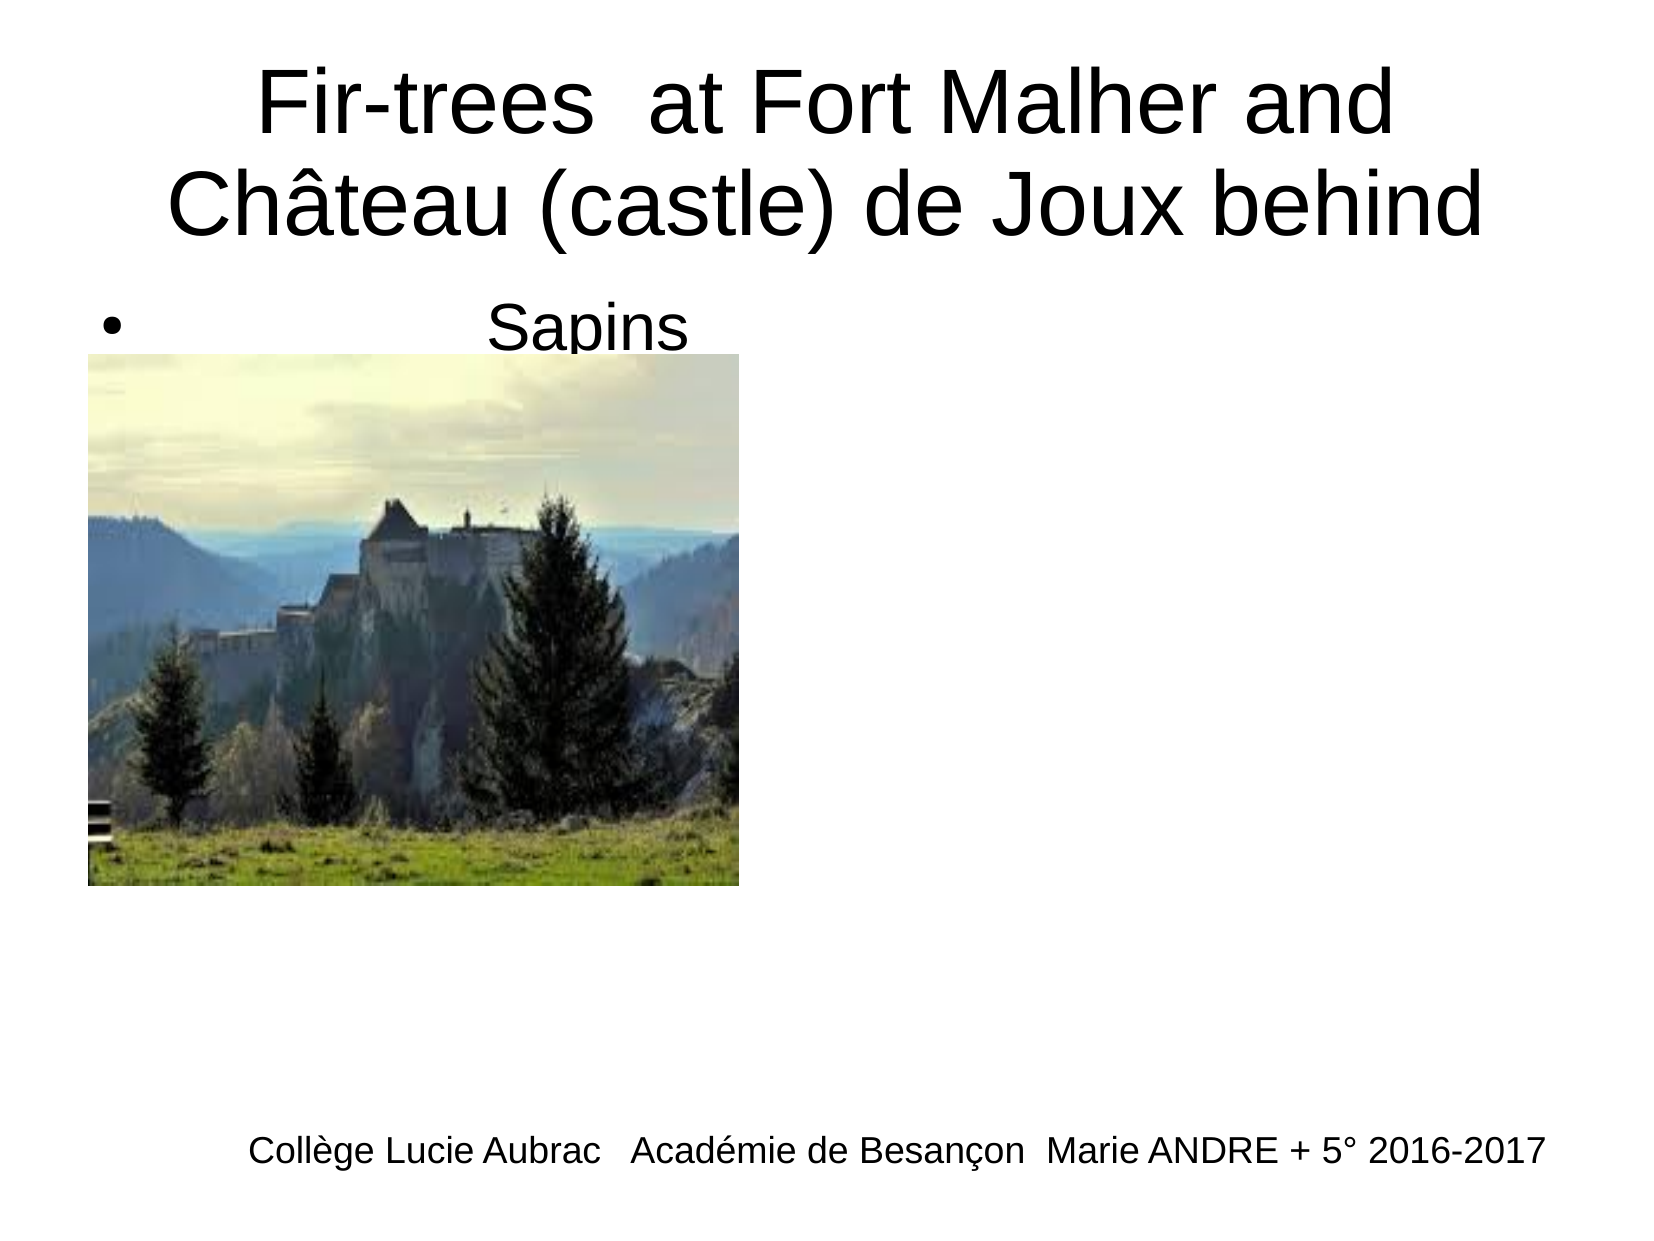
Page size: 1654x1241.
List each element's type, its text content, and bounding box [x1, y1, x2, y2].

title Fir-trees at Fort Malher and Château (castle) de Joux behind [82, 49, 1571, 257]
text_box Collège Lucie Aubrac Académie de Besançon Marie ANDRE + 5° 2016-2017 [233, 1122, 1563, 1179]
picture [88, 354, 739, 886]
list Sapins [82, 290, 1571, 1010]
